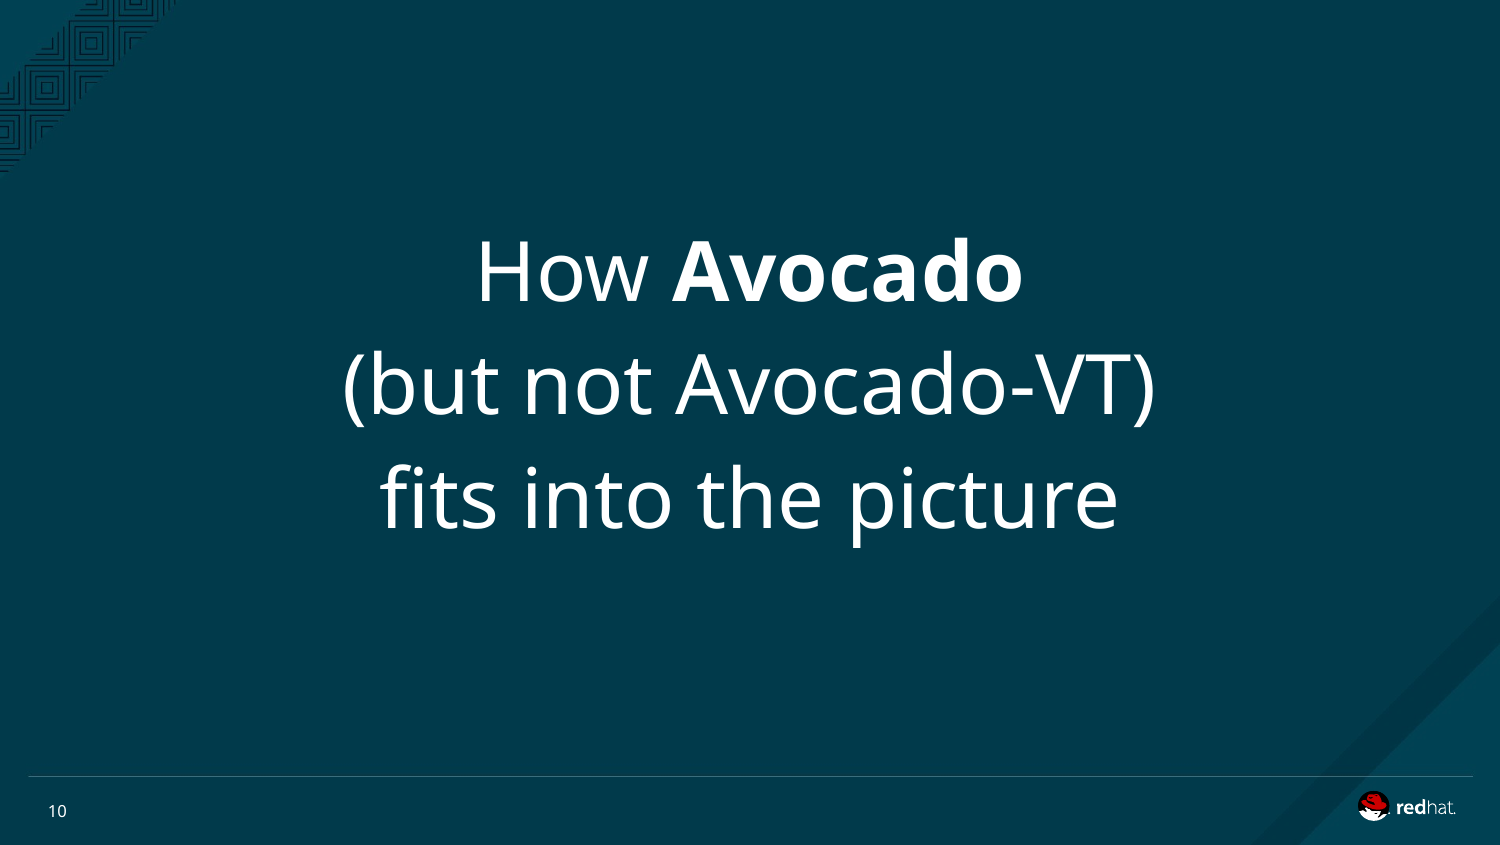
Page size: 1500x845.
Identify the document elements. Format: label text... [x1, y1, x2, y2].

picture [99, 38, 103, 49]
title How Avocado (but not Avocado-VT) fits into the picture [112, 0, 1388, 766]
